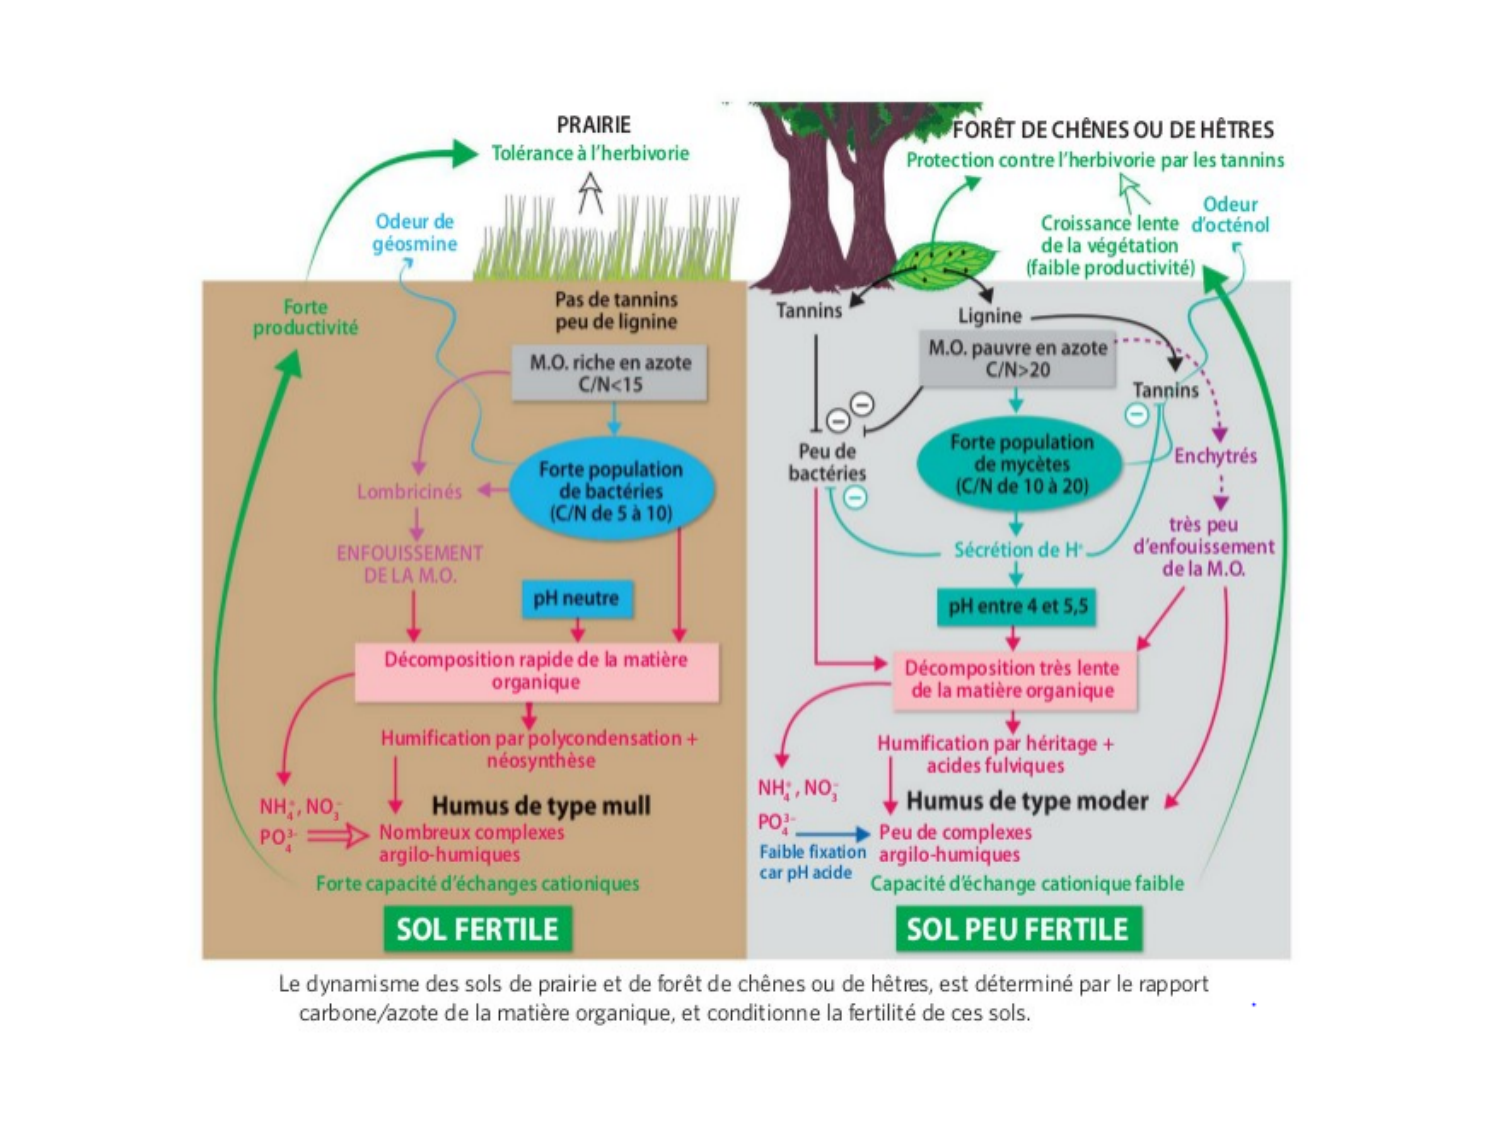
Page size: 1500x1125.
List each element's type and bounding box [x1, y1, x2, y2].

picture [98, 82, 1359, 1043]
